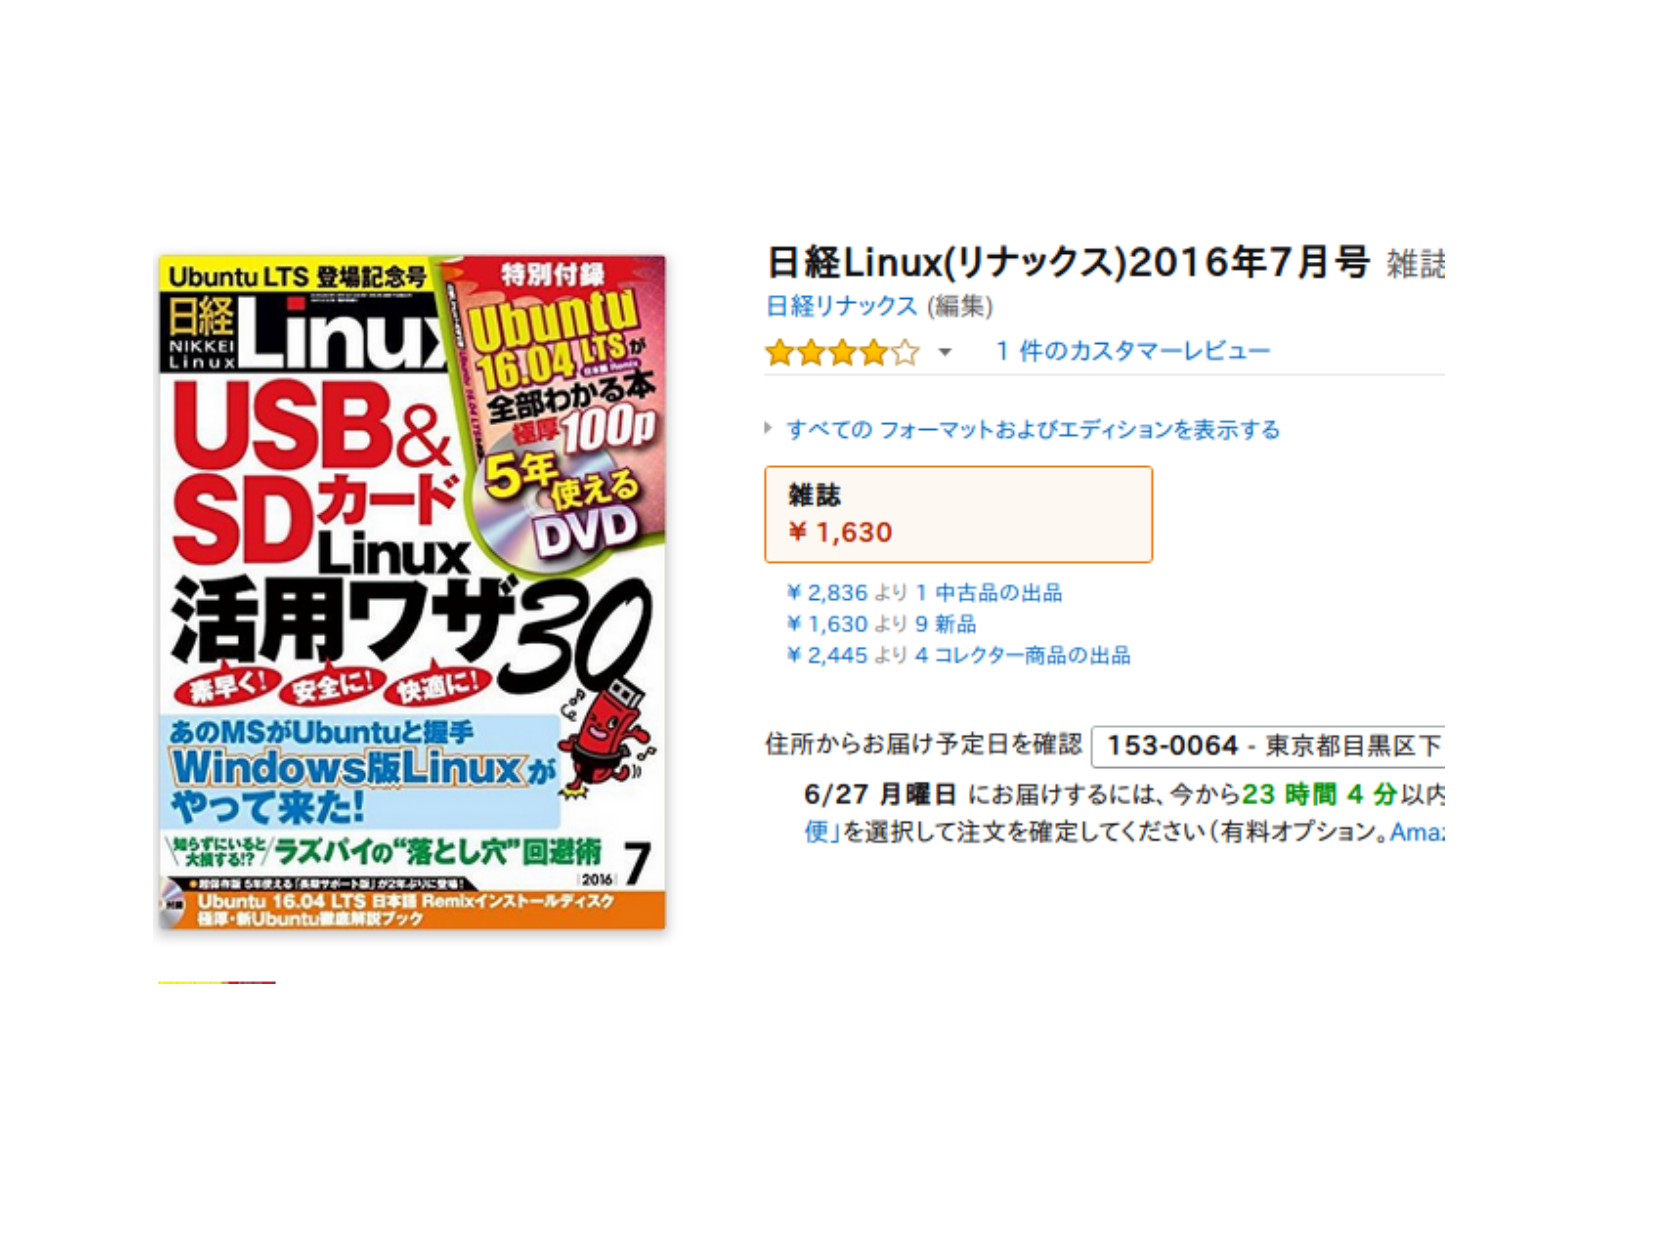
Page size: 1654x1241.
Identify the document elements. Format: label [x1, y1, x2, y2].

picture [153, 214, 1445, 984]
